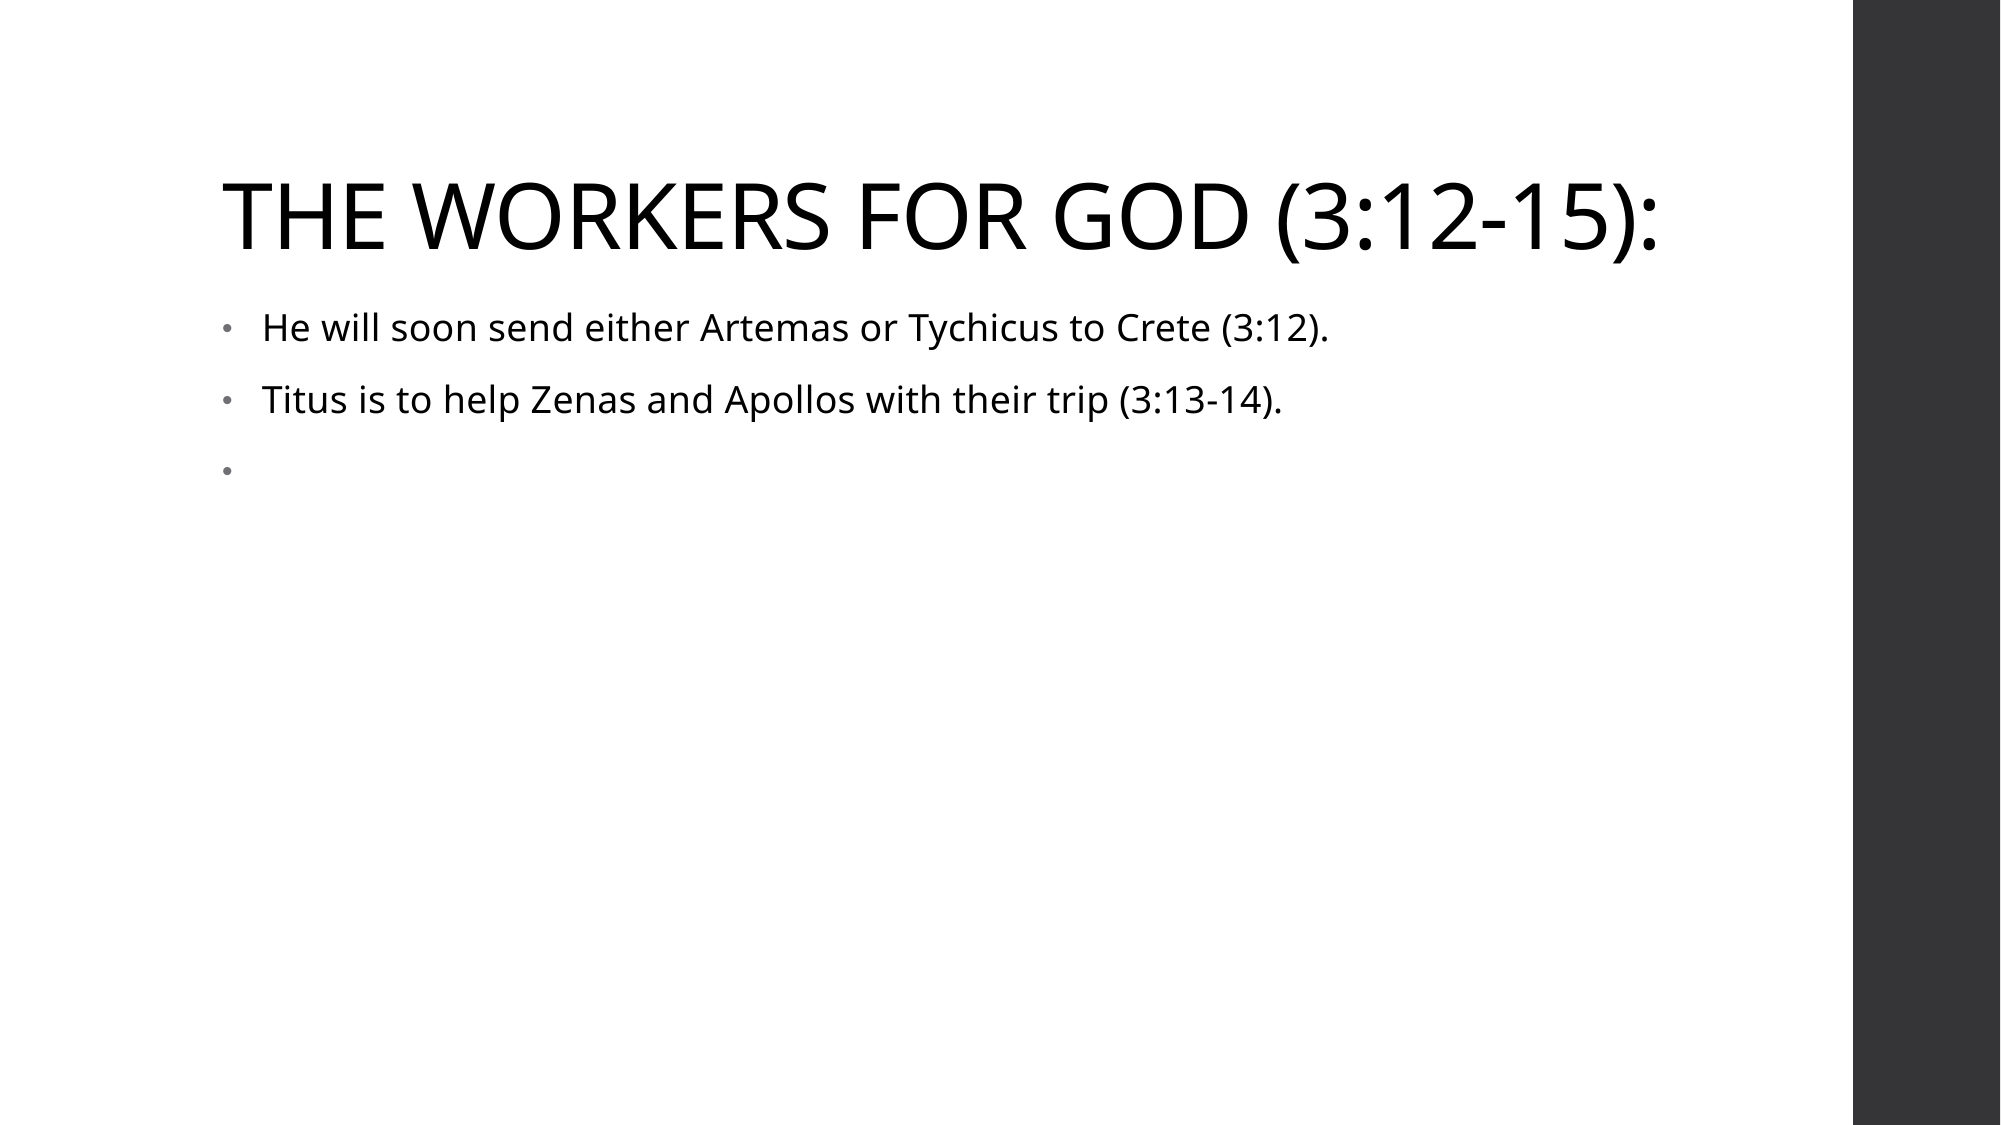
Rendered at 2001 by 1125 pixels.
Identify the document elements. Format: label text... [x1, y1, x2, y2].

title THE WORKERS FOR GOD (3:12-15): [206, 60, 1797, 278]
list He will soon send either Artemas or Tychicus to Crete (3:12). Titus is to help Zenas and Apollos with their trip (3:13-14). [206, 299, 1617, 1014]
